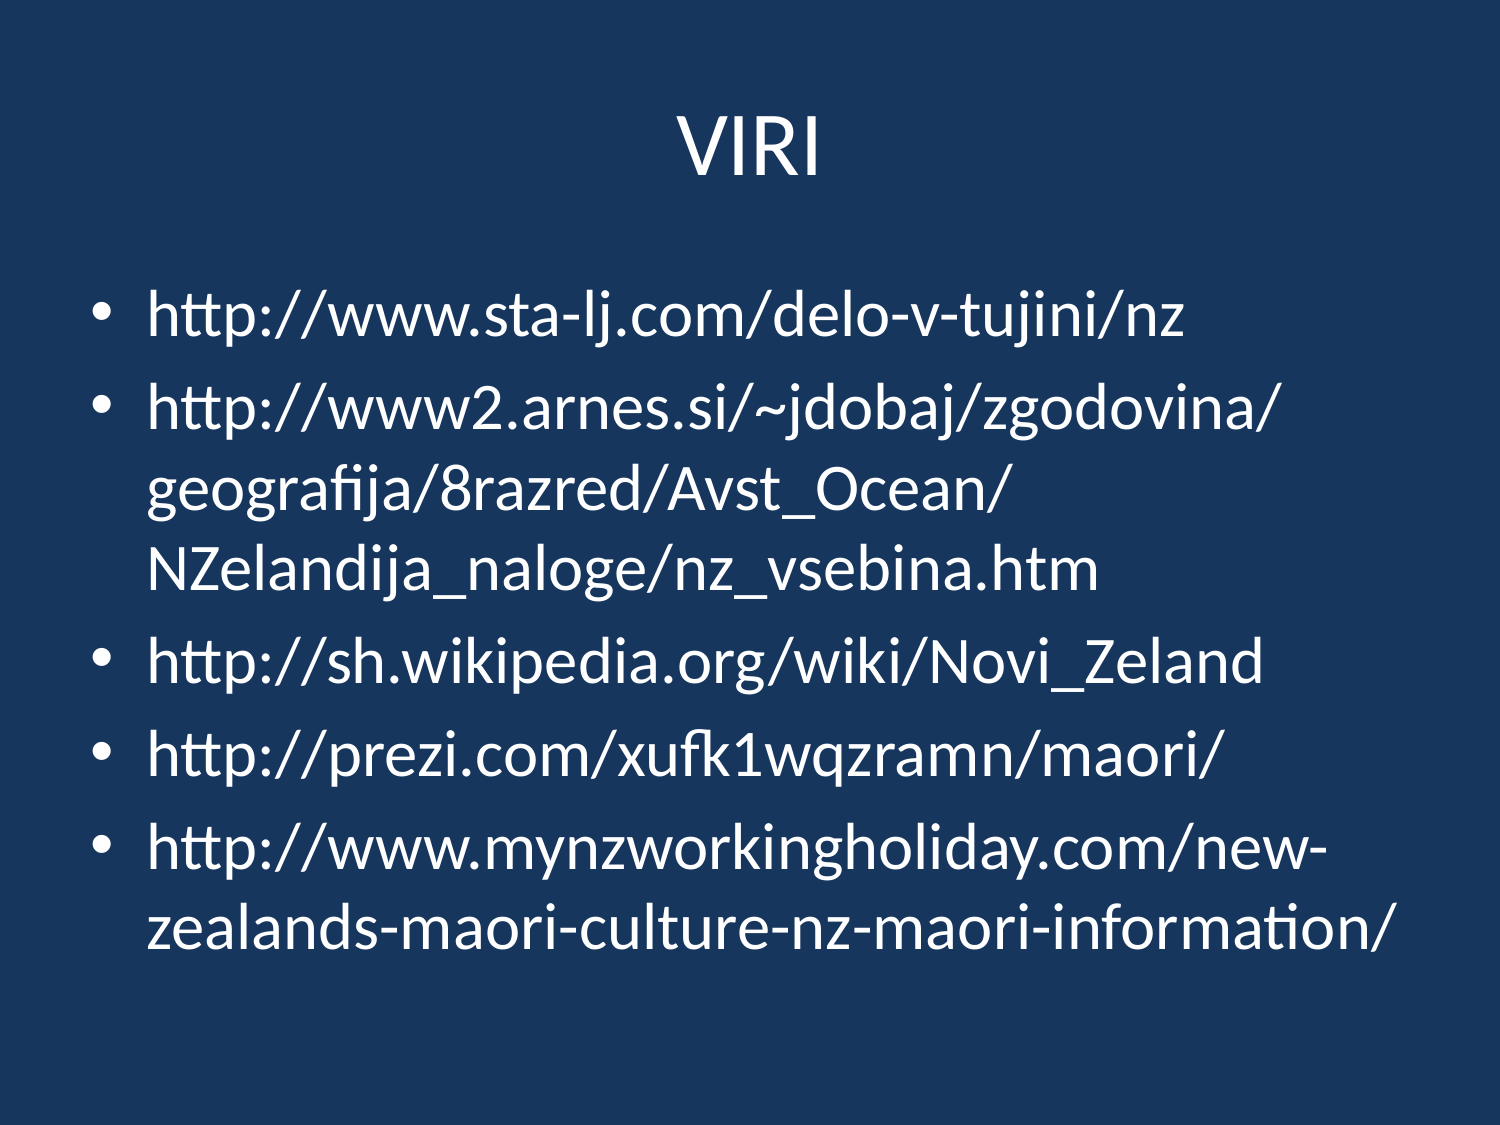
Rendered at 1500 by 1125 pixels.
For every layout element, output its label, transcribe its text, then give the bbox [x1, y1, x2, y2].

list http://www.sta-lj.com/delo-v-tujini/nz http://www2.arnes.si/~jdobaj/zgodovina/geografija/8razred/Avst_Ocean/NZelandija_naloge/nz_vsebina.htm http://sh.wikipedia.org/wiki/Novi_Zeland http://prezi.com/xufk1wqzramn/maori/ http://www.mynzworkingholiday.com/new-zealands-maori-culture-nz-maori-information/ [75, 262, 1425, 1005]
title VIRI [75, 45, 1425, 233]
